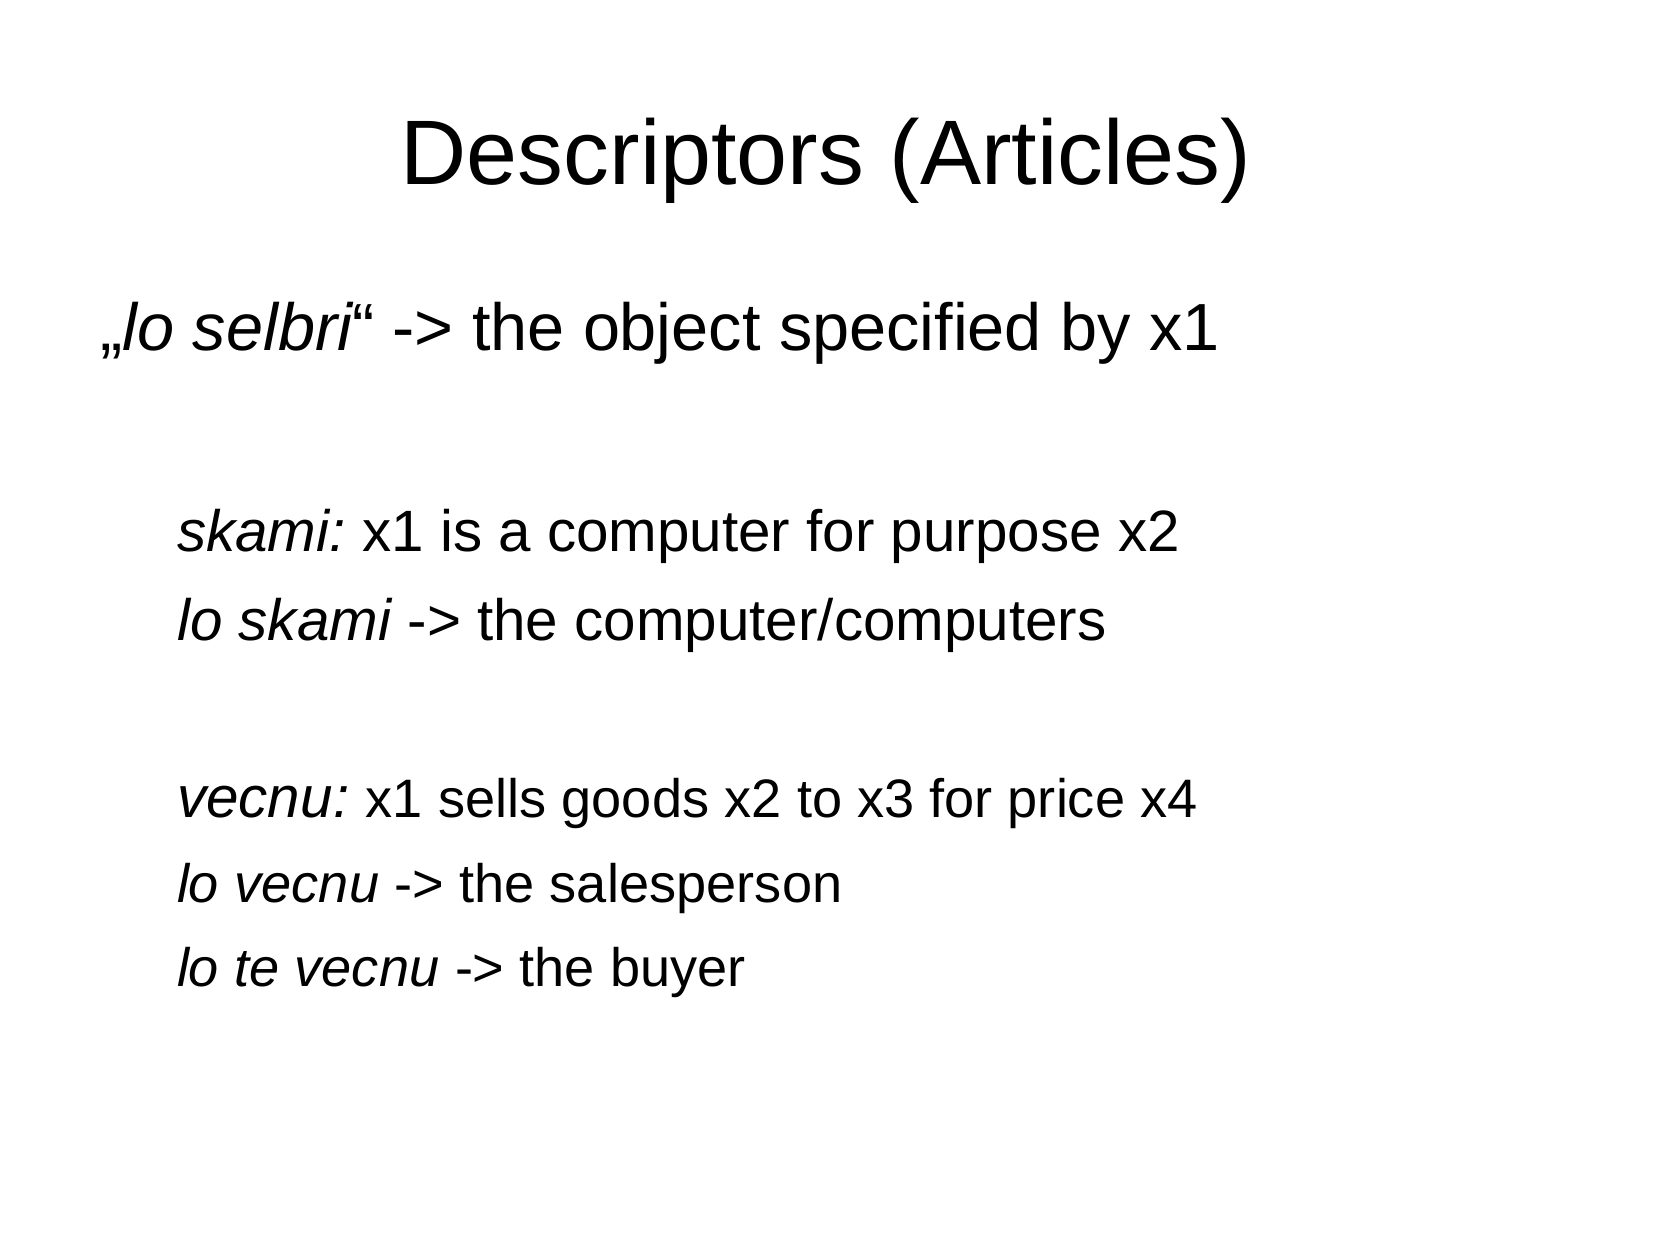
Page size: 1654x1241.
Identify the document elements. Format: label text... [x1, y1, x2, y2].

title Descriptors (Articles) [82, 49, 1571, 257]
list „lo selbri“ -> the object specified by x1 skami: x1 is a computer for purpose x2 lo skami -> the computer/computers vecnu: x1 sells goods x2 to x3 for price x4 lo vecnu -> the salesperson lo te vecnu -> the buyer [82, 290, 1571, 1109]
